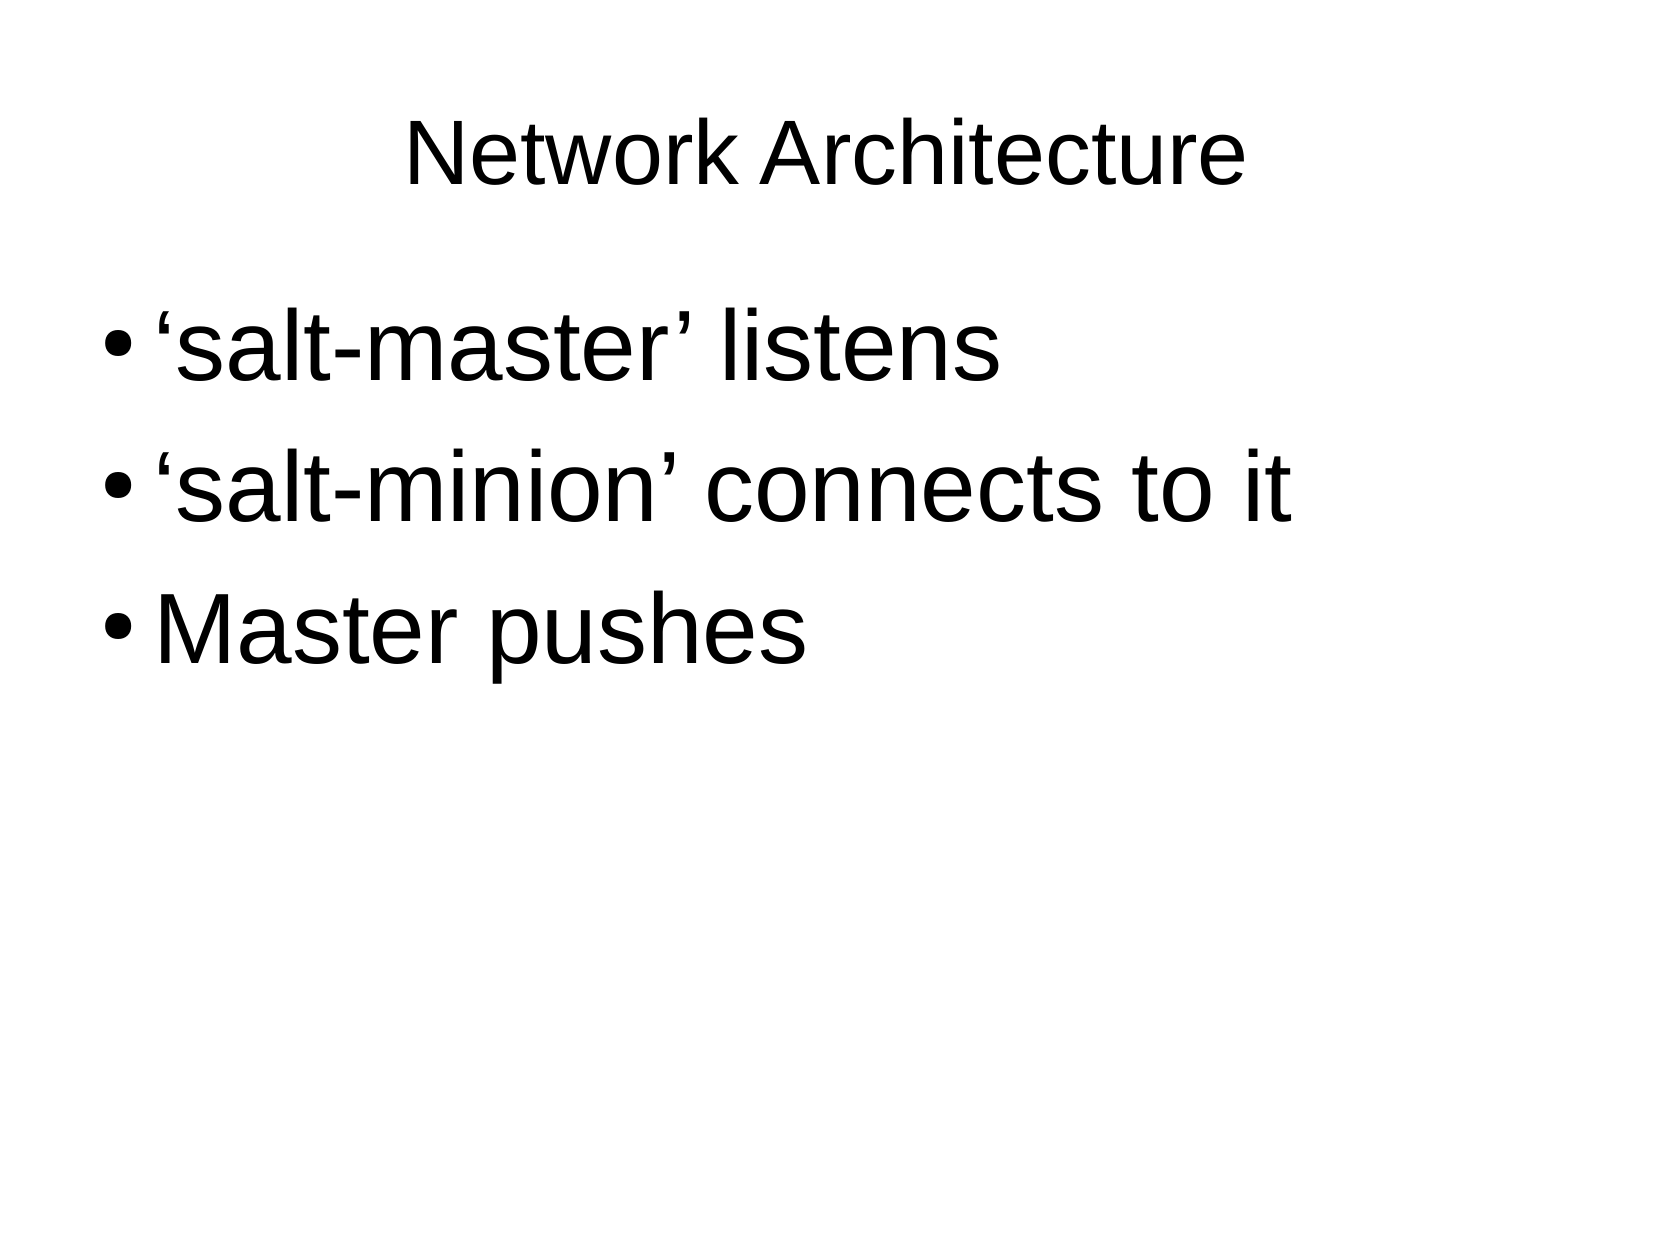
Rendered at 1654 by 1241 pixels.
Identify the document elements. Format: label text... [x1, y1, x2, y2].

title Network Architecture [82, 49, 1571, 257]
list ‘salt-master’ listens ‘salt-minion’ connects to it Master pushes [82, 290, 1571, 1010]
